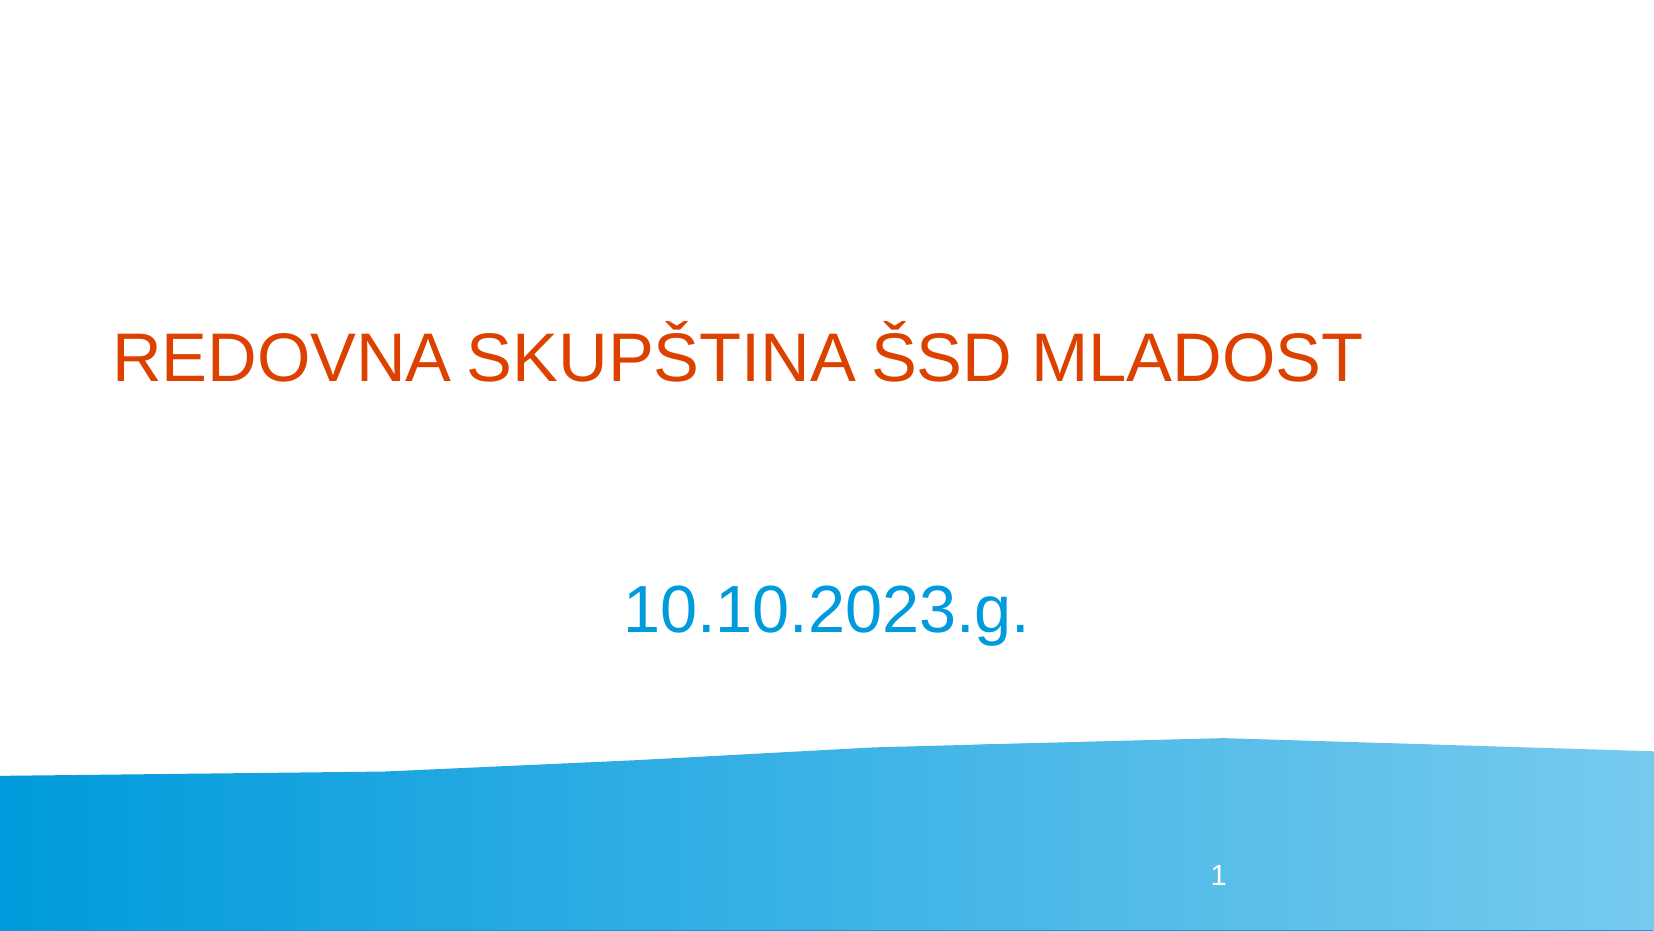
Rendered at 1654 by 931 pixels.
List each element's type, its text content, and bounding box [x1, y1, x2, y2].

title REDOVNA SKUPŠTINA ŠSD MLADOST [0, 312, 1477, 397]
subtitle 10.10.2023.g. [59, 472, 1595, 739]
